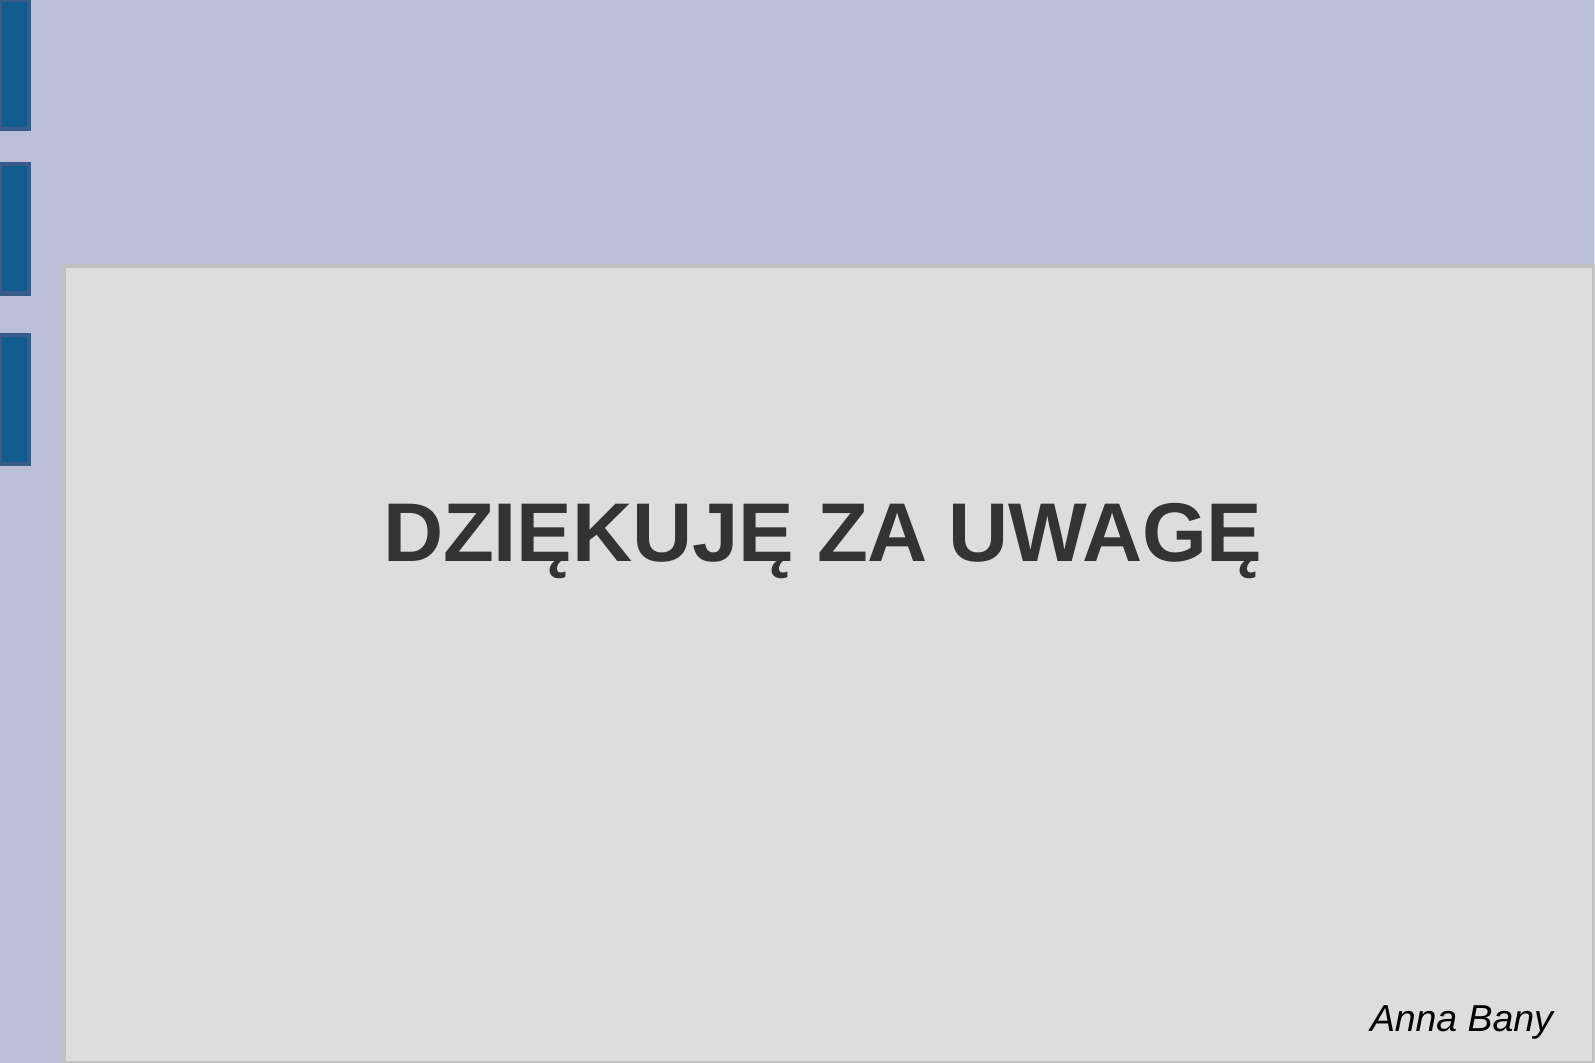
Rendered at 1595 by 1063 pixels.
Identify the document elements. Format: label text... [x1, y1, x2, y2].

text_box Anna Bany [1370, 997, 1595, 1040]
text_box DZIĘKUJĘ ZA UWAGĘ [358, 389, 1288, 668]
